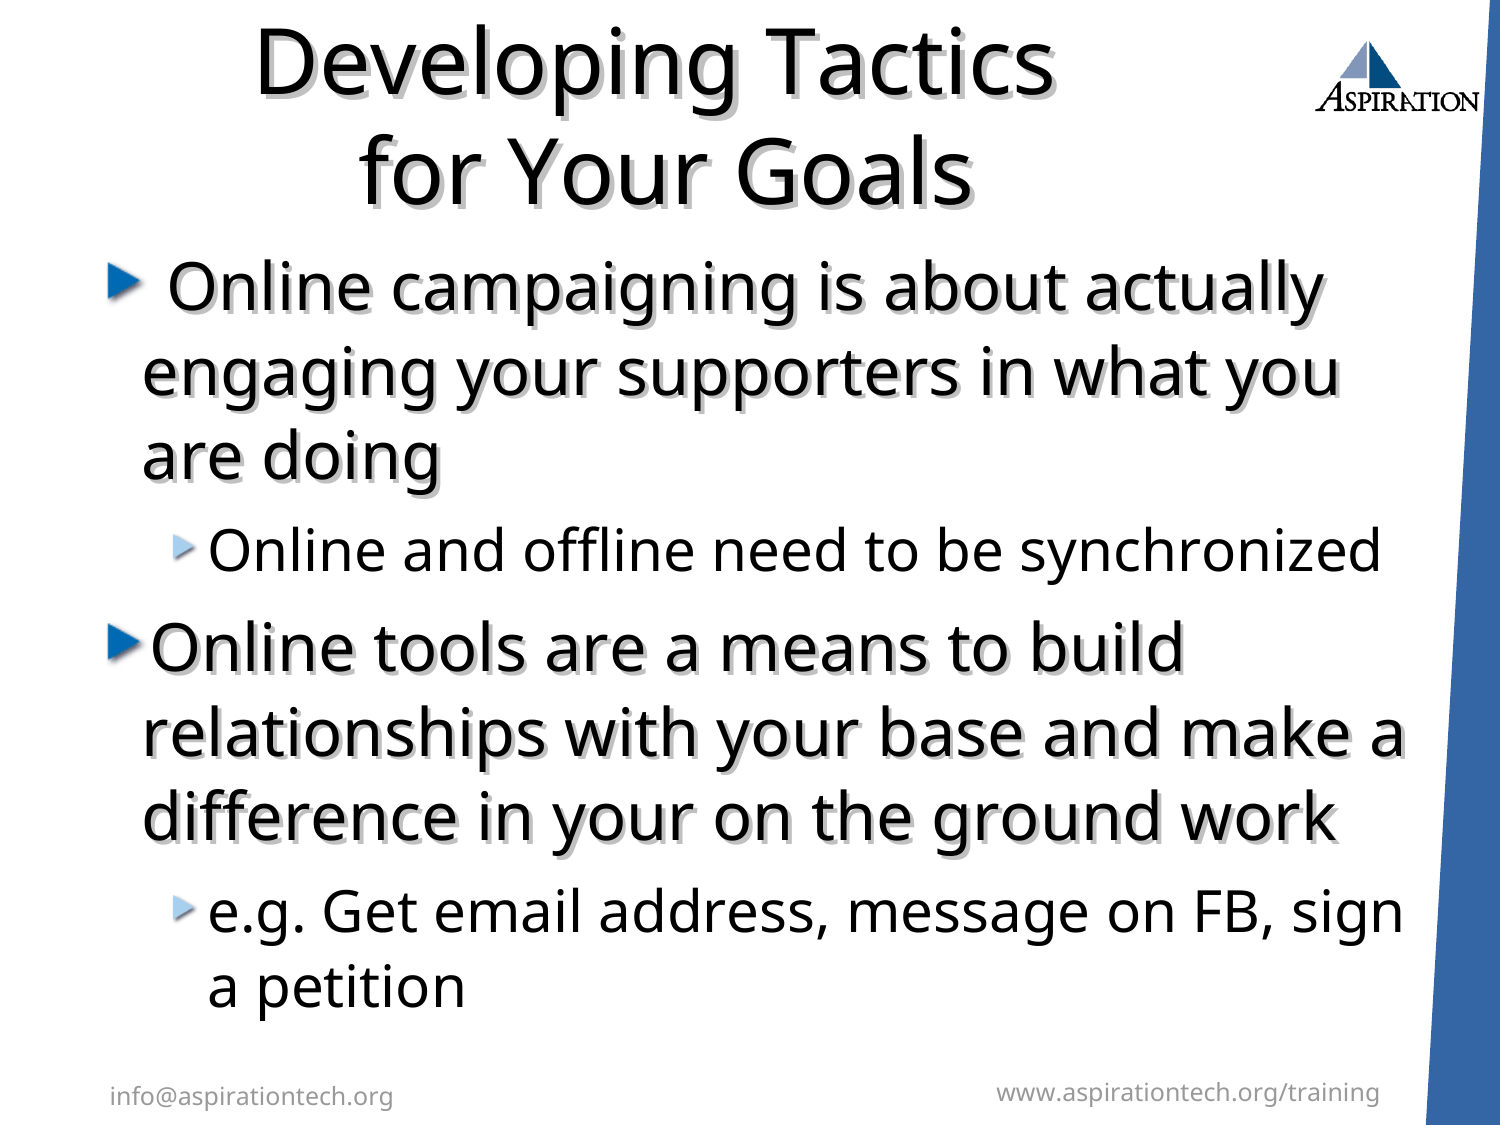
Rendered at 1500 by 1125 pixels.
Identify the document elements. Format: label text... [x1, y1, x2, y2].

list Online campaigning is about actually engaging your supporters in what you are doing Online and offline need to be synchronized Online tools are a means to build relationships with your base and make a difference in your on the ground work e.g. Get email address, message on FB, sign a petition [49, 238, 1447, 1020]
title Developing Tactics for Your Goals [49, 19, 1284, 206]
picture [1315, 41, 1480, 120]
